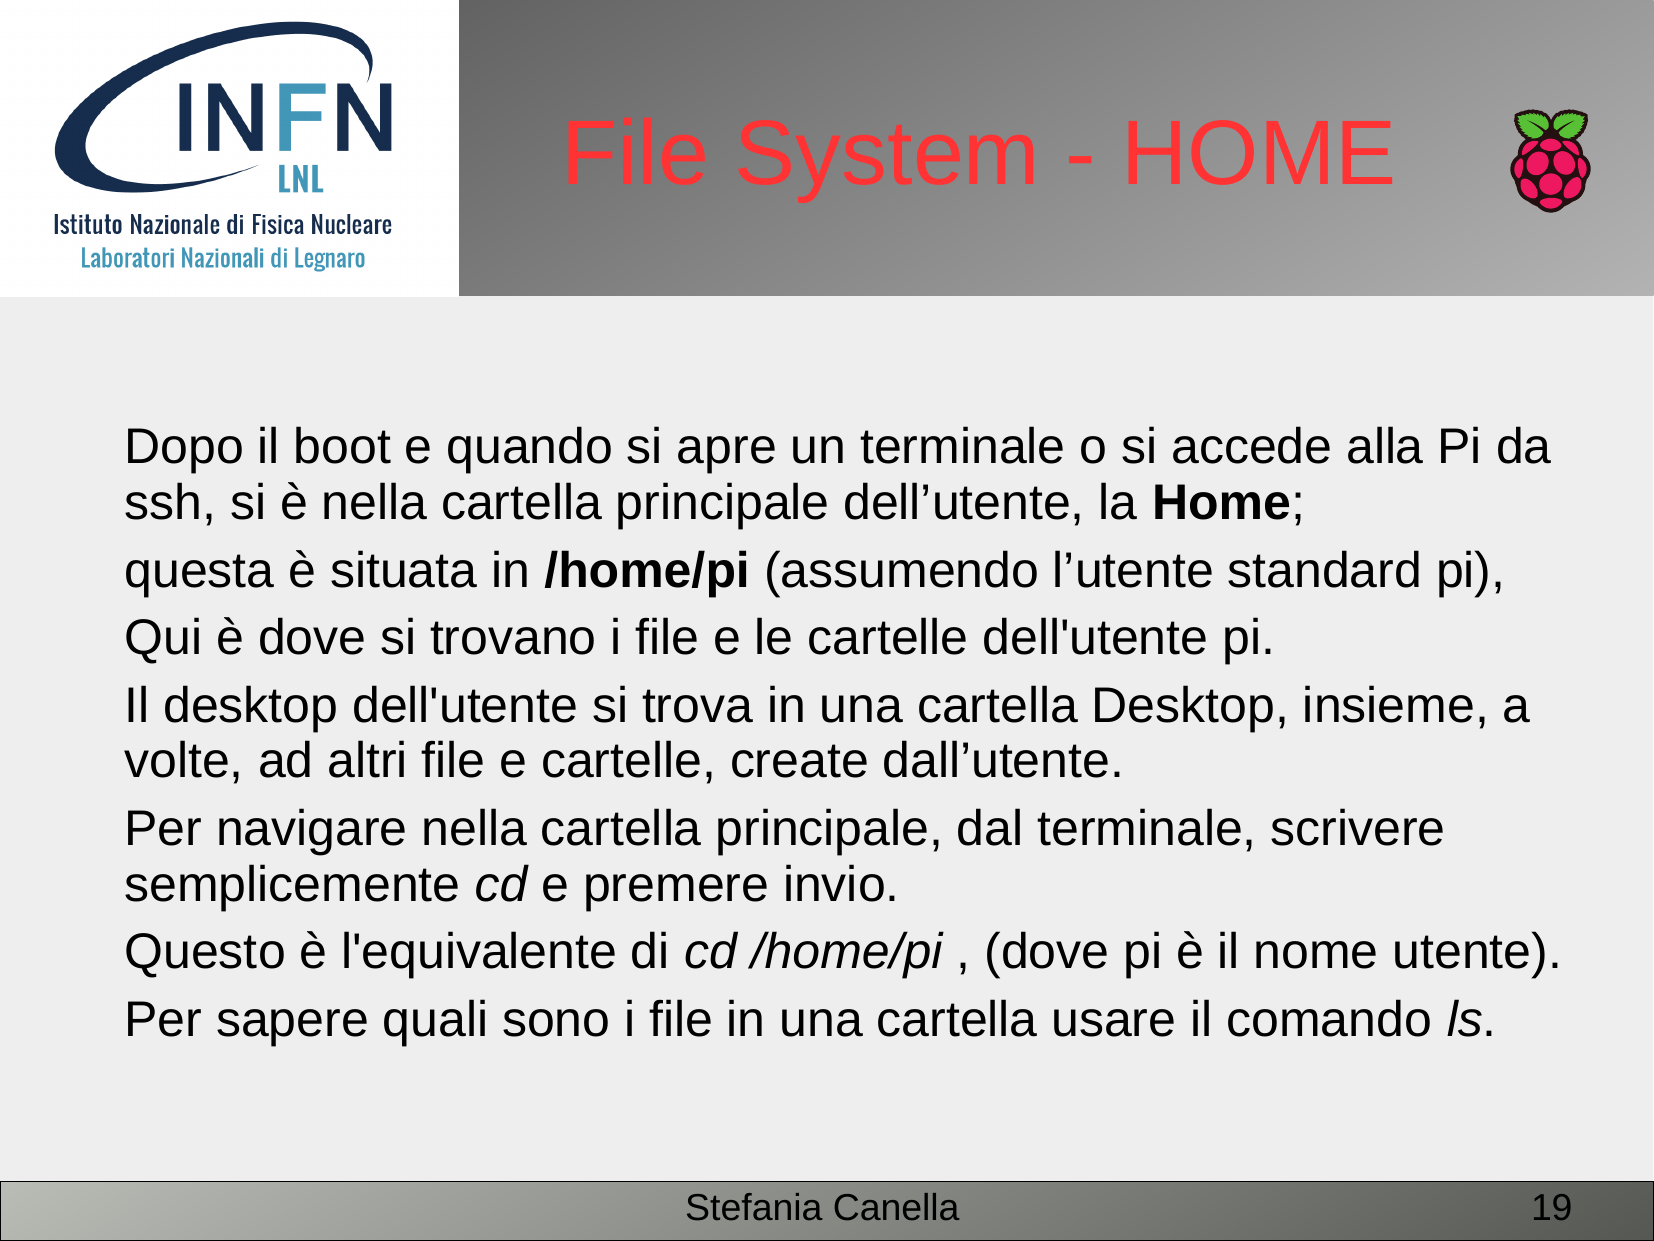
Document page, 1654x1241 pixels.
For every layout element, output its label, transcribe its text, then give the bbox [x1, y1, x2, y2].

text_box Stefania Canella [670, 1178, 984, 1241]
subtitle Dopo il boot e quando si apre un terminale o si accede alla Pi da ssh, si è nella cartella principale dell’utente, la Home; questa è situata in /home/pi (assumendo l’utente standard pi), Qui è dove si trovano i file e le cartelle dell'utente pi. Il desktop dell'utente si trova in una cartella Desktop, insieme, a volte, ad altri file e cartelle, create dall’utente. Per navigare nella cartella principale, dal terminale, scrivere semplicemente cd e premere invio. Questo è l'equivalente di cd /home/pi , (dove pi è il nome utente). Per sapere quali sono i file in una cartella usare il comando ls. [65, 355, 1588, 1111]
text_box [0, 1181, 670, 1241]
text_box [984, 1181, 1516, 1241]
title File System - HOME [459, 49, 1571, 257]
text_box [459, 0, 1654, 296]
picture [0, 0, 459, 297]
text_box <number> [1516, 1178, 1654, 1241]
